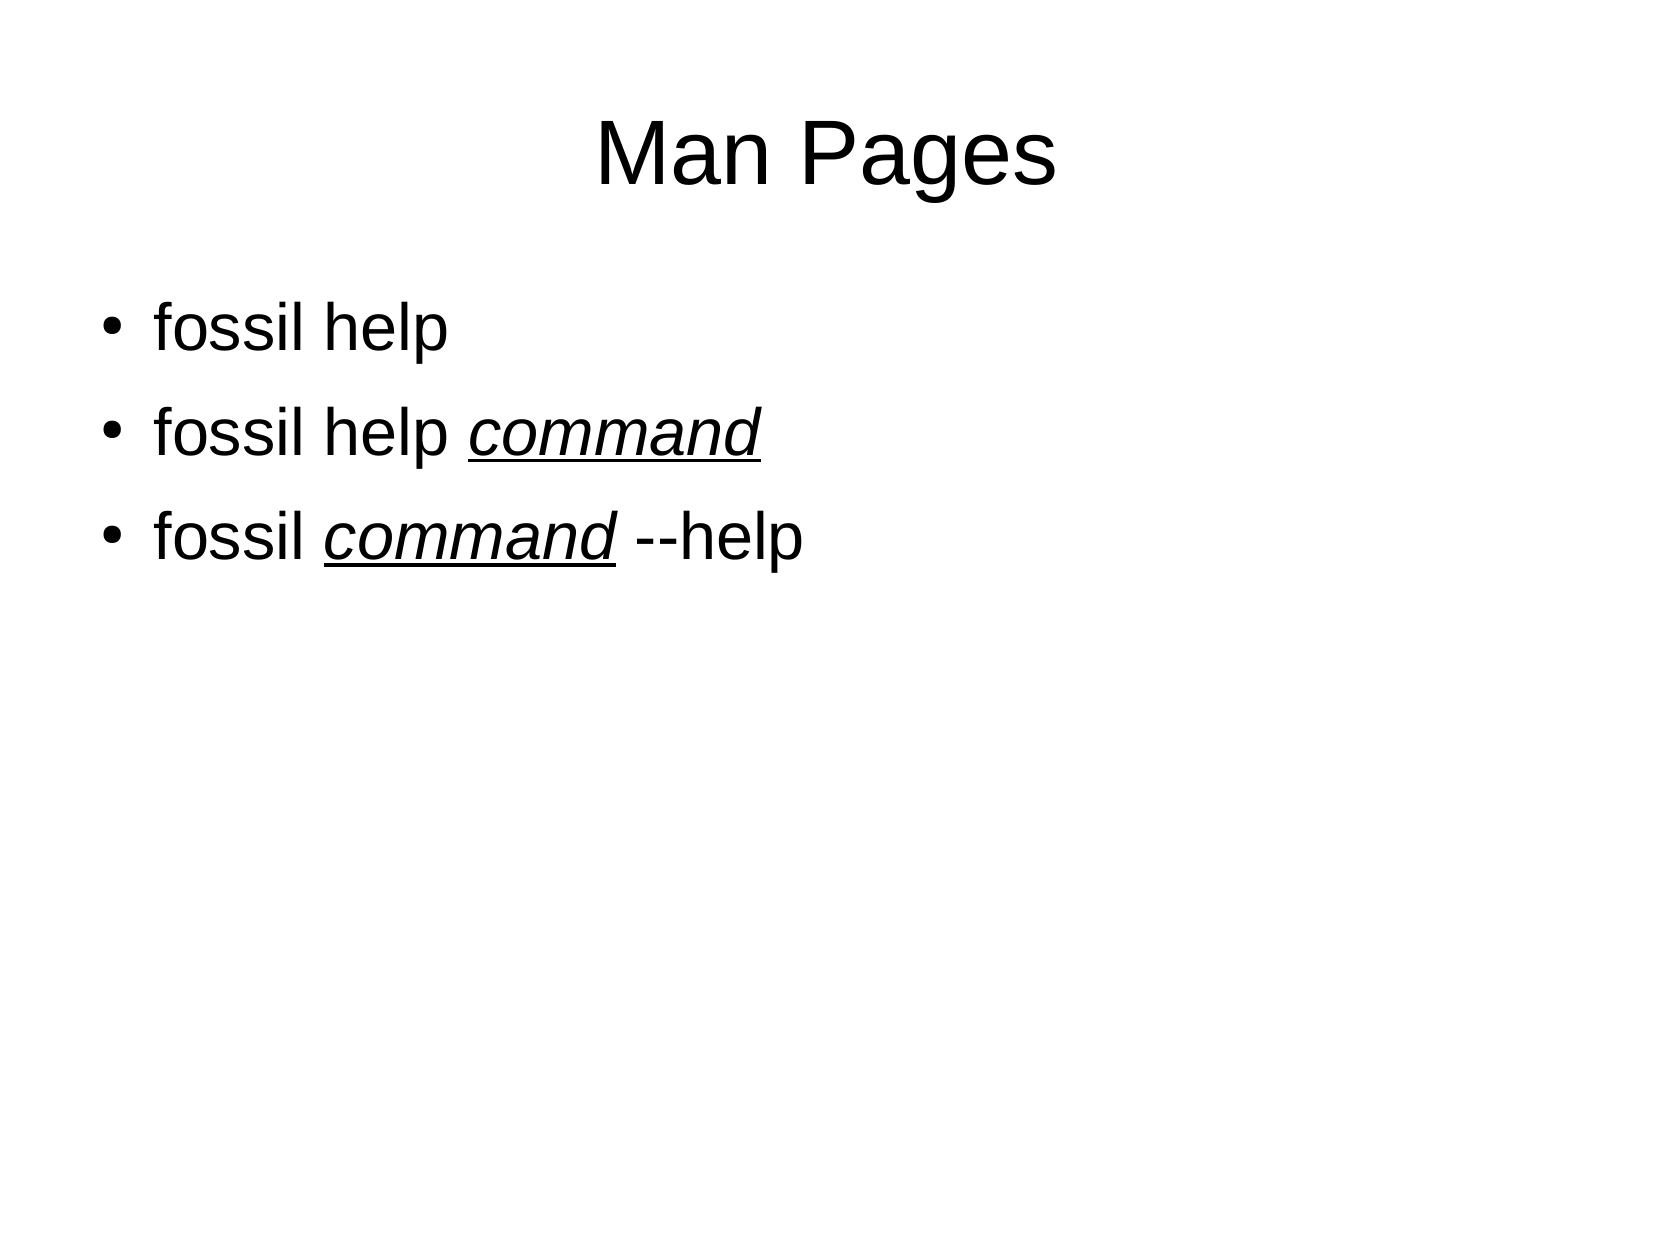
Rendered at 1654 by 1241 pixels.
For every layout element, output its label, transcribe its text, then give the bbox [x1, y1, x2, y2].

list fossil help fossil help command fossil command --help [82, 290, 1571, 1010]
title Man Pages [82, 49, 1571, 257]
